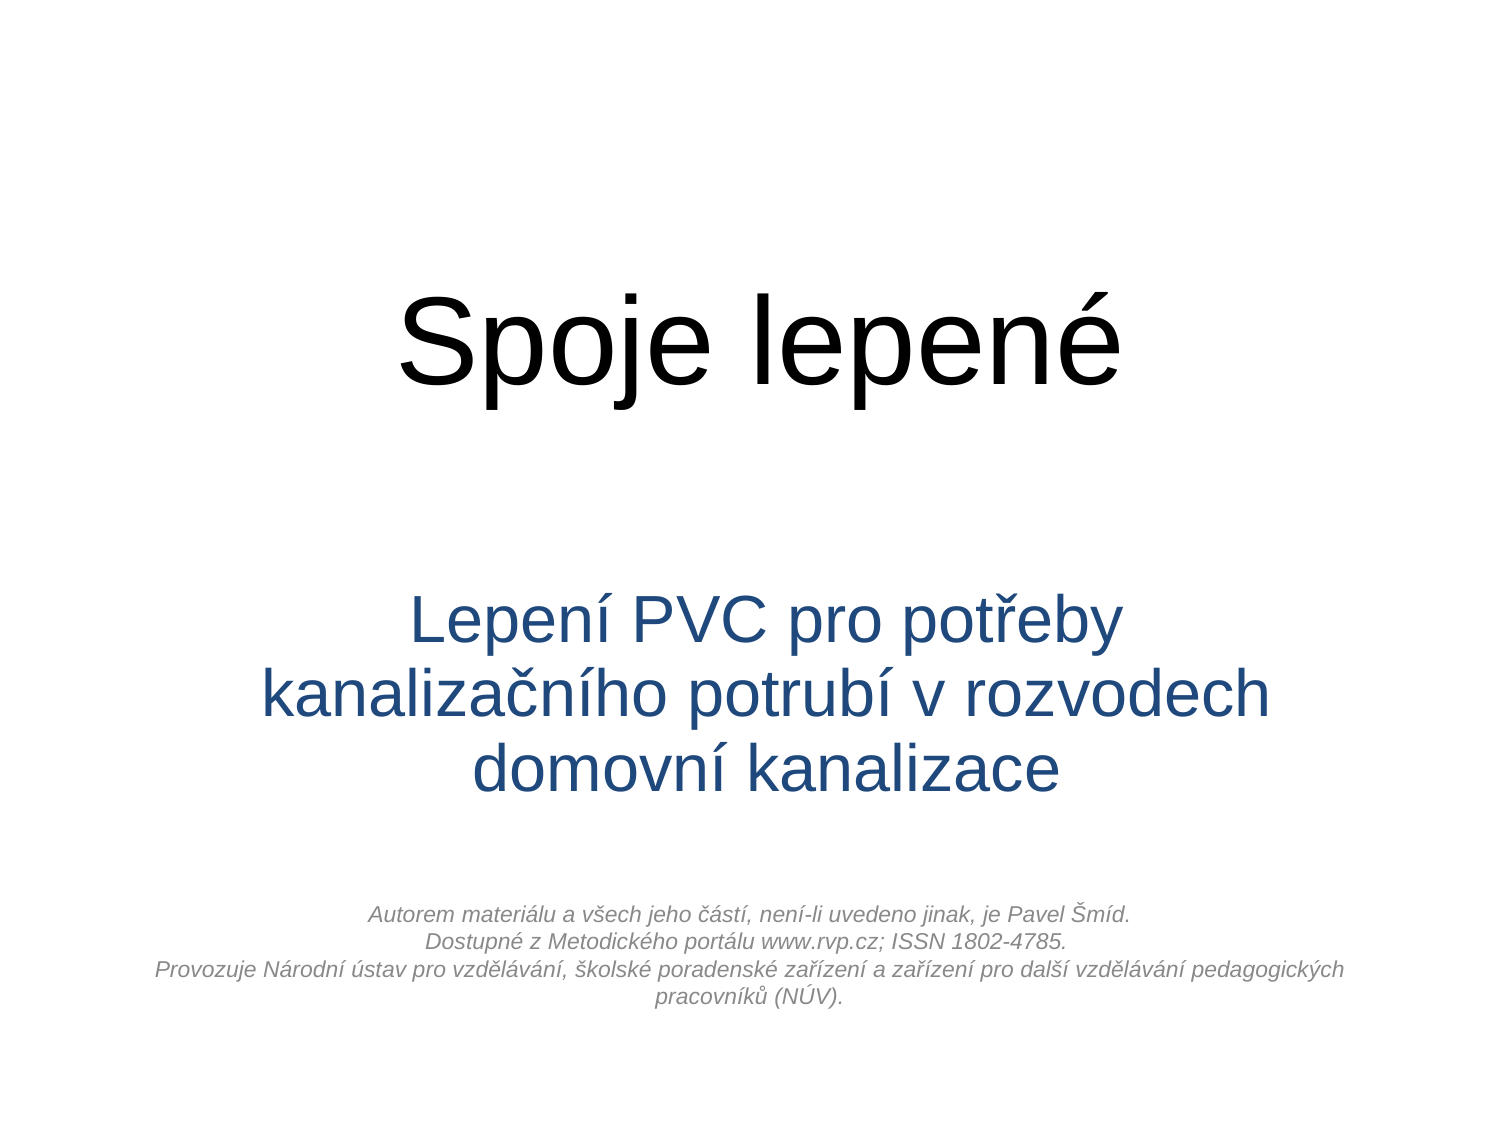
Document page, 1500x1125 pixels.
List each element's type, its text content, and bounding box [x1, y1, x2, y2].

text_box Lepení PVC pro potřeby kanalizačního potrubí v rozvodech domovní kanalizace [242, 574, 1293, 862]
title Spoje lepené [112, 231, 1388, 591]
text_box Autorem materiálu a všech jeho částí, není-li uvedeno jinak, je Pavel Šmíd. Dostupné z Metodického portálu www.rvp.cz; ISSN 1802-4785. Provozuje Národní ústav pro vzdělávání, školské poradenské zařízení a zařízení pro další vzdělávání pedagogických pracovníků (NÚV). [112, 928, 1388, 1035]
